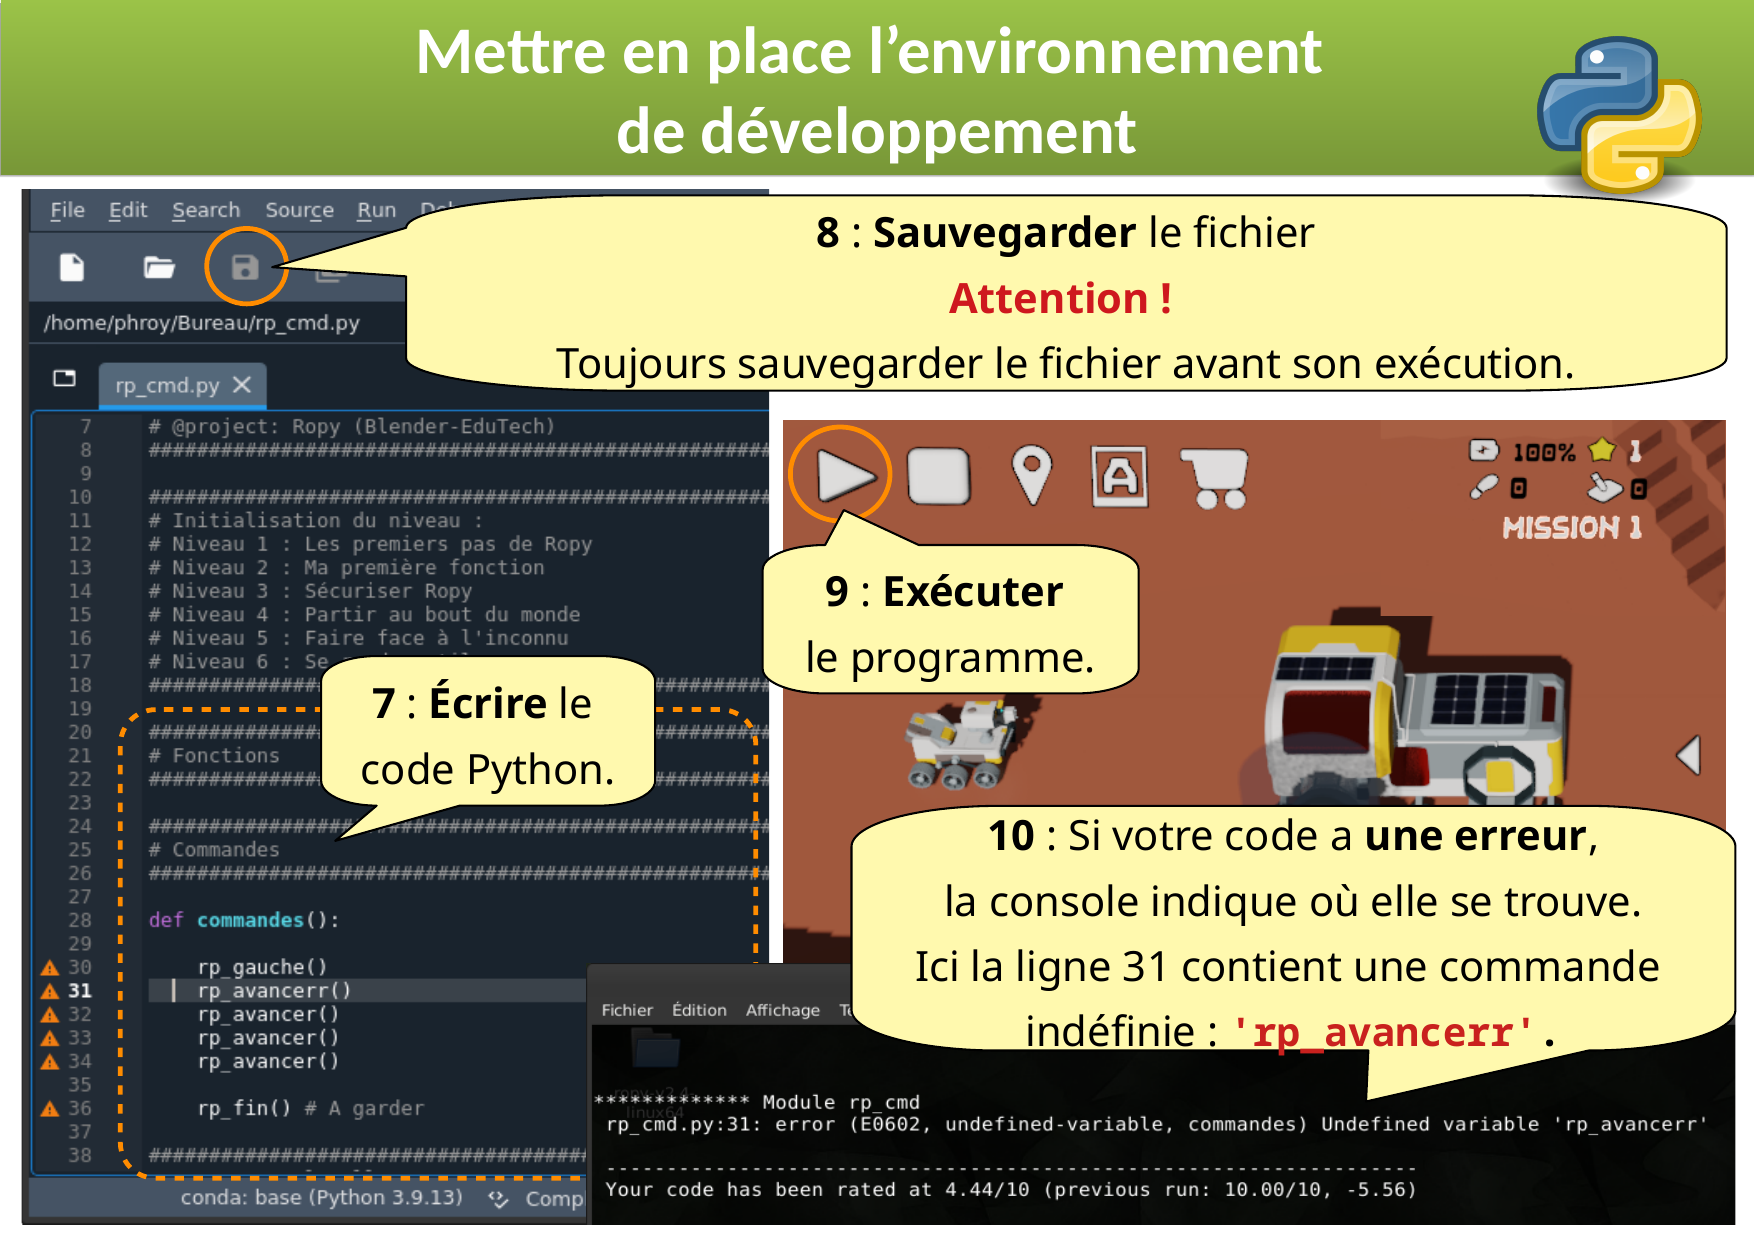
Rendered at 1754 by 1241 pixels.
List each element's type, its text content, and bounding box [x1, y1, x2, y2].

picture [1526, 32, 1713, 209]
text_box 10 : Si votre code a une erreur, la console indique où elle se trouve. Ici la ligne 31 contient une commande indéfinie : 'rp_avancerr'. [851, 805, 1736, 1102]
picture [210, 231, 284, 301]
picture [793, 430, 887, 518]
text_box Mettre en place l’environnement de développement [0, 0, 1754, 175]
text_box 8 : Sauvegarder le fichier Attention ! Toujours sauvegarder le fichier avant son exécution. [272, 195, 1727, 391]
picture [21, 189, 1736, 1225]
text_box 9 : Exécuter le programme. [762, 510, 1139, 694]
text_box 7 : Écrire le code Python. [321, 656, 656, 841]
